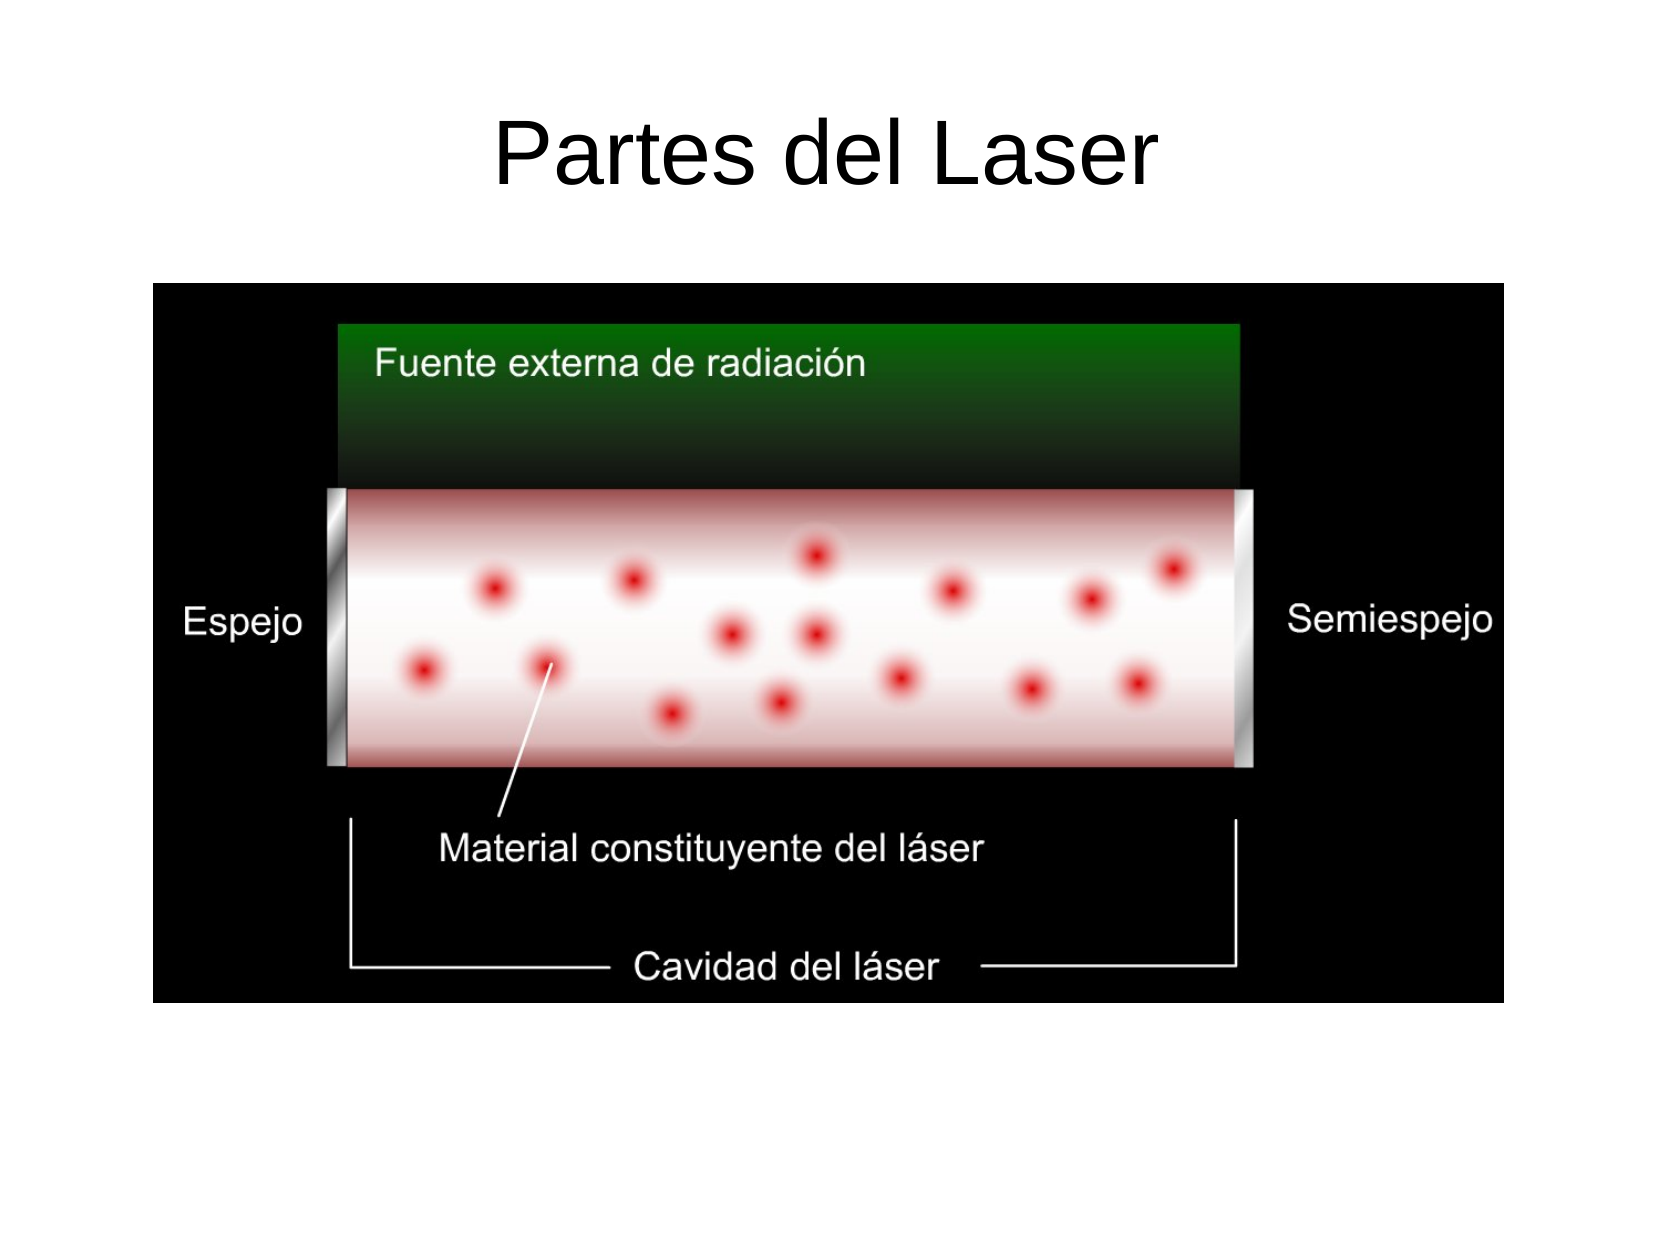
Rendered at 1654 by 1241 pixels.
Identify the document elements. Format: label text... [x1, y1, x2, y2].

picture [153, 283, 1504, 1003]
title Partes del Laser [82, 49, 1571, 257]
